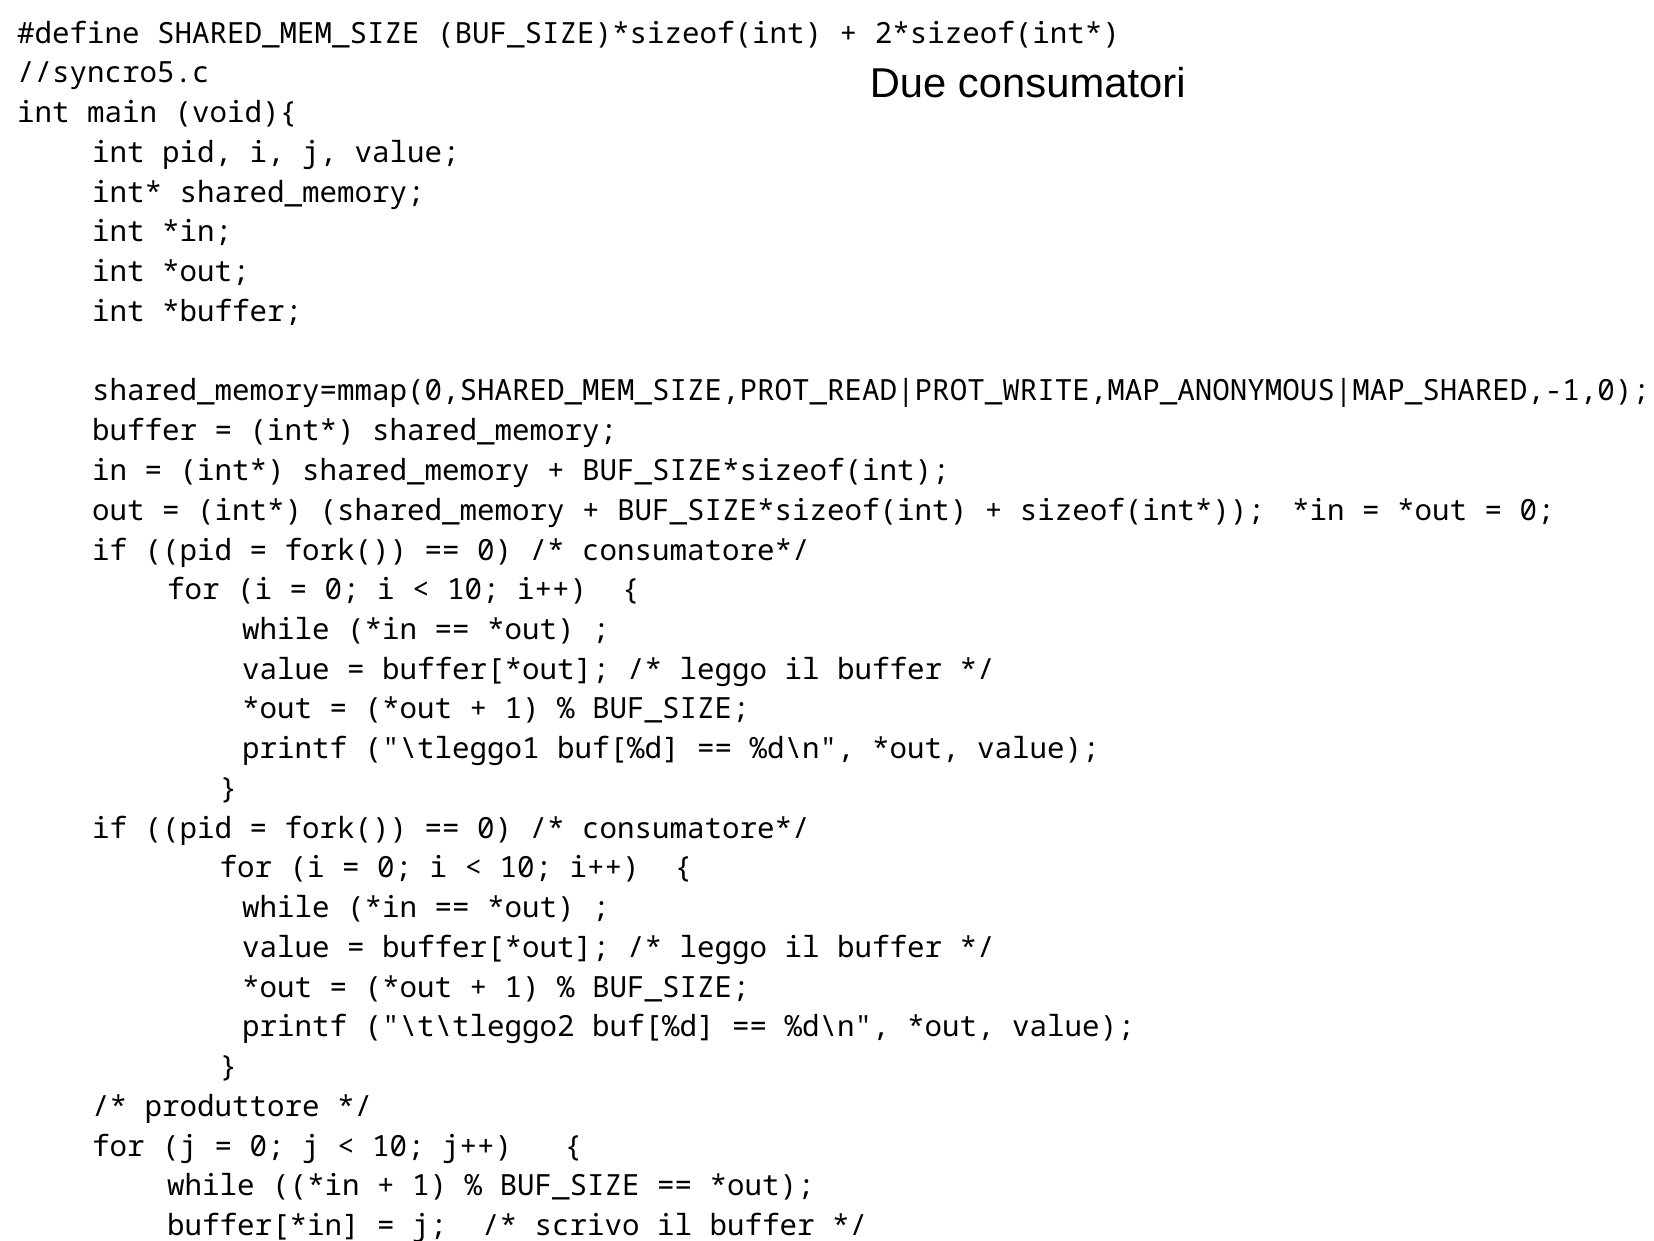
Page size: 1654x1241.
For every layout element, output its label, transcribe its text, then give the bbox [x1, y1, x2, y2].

text_box Due consumatori [855, 52, 1654, 114]
text_box #define SHARED_MEM_SIZE (BUF_SIZE)*sizeof(int) + 2*sizeof(int*) //syncro5.c int main (void){ int pid, i, j, value; int* shared_memory; int *in; int *out; int *buffer; shared_memory=mmap(0,SHARED_MEM_SIZE,PROT_READ|PROT_WRITE,MAP_ANONYMOUS|MAP_SHARED,-1,0); buffer = (int*) shared_memory; in = (int*) shared_memory + BUF_SIZE*sizeof(int); out = (int*) (shared_memory + BUF_SIZE*sizeof(int) + sizeof(int*)); *in = *out = 0; if ((pid = fork()) == 0) /* consumatore*/ for (i = 0; i < 10; i++) { while (*in == *out) ; value = buffer[*out]; /* leggo il buffer */ *out = (*out + 1) % BUF_SIZE; printf ("\tleggo1 buf[%d] == %d\n", *out, value); } if ((pid = fork()) == 0) /* consumatore*/ for (i = 0; i < 10; i++) { while (*in == *out) ; value = buffer[*out]; /* leggo il buffer */ *out = (*out + 1) % BUF_SIZE; printf ("\t\tleggo2 buf[%d] == %d\n", *out, value); } /* produttore */ for (j = 0; j < 10; j++) { while ((*in + 1) % BUF_SIZE == *out); buffer[*in] = j; /* scrivo il buffer */ *in = (*in + 1) % BUF_SIZE; printf ("ho scritto %d in buf[%d]\n", j, *in); } return(0); } [2, 4, 1654, 1241]
